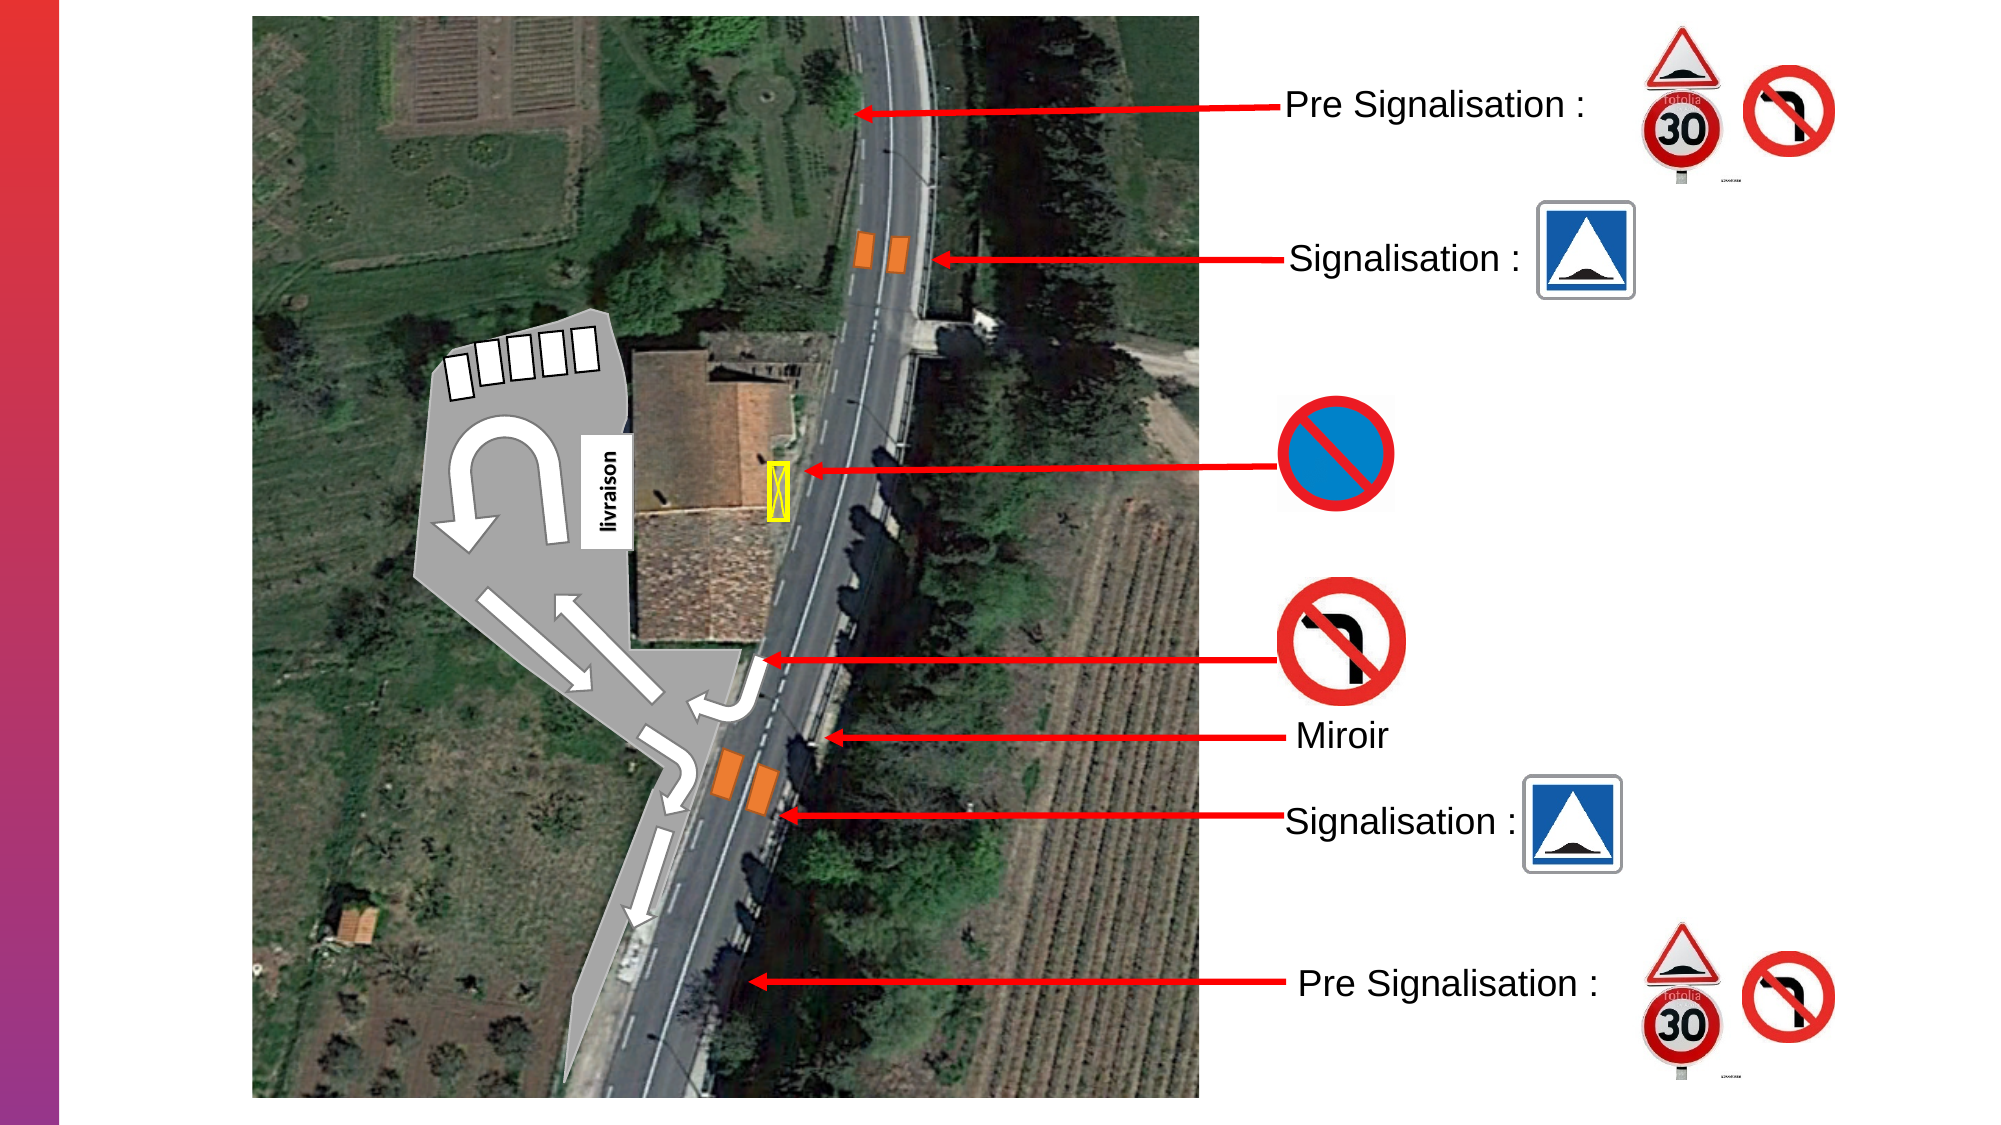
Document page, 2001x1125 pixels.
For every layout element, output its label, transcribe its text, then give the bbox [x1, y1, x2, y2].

picture [1621, 917, 1835, 1080]
picture [1277, 577, 1406, 706]
picture [1522, 774, 1623, 874]
text_box Signalisation : [1273, 226, 1536, 287]
text_box [853, 231, 875, 269]
picture [1621, 21, 1835, 184]
text_box livraison [580, 434, 633, 550]
text_box [886, 236, 910, 274]
picture [1536, 200, 1636, 300]
text_box Pre Signalisation : [1283, 951, 1621, 1012]
text_box Signalisation : [1269, 789, 1522, 851]
picture [252, 16, 1200, 1098]
picture [1277, 395, 1395, 512]
text_box [746, 763, 779, 816]
text_box [414, 309, 769, 1083]
text_box Pre Signalisation : [1269, 72, 1612, 133]
text_box [710, 748, 744, 801]
text_box Miroir [1280, 703, 1415, 765]
